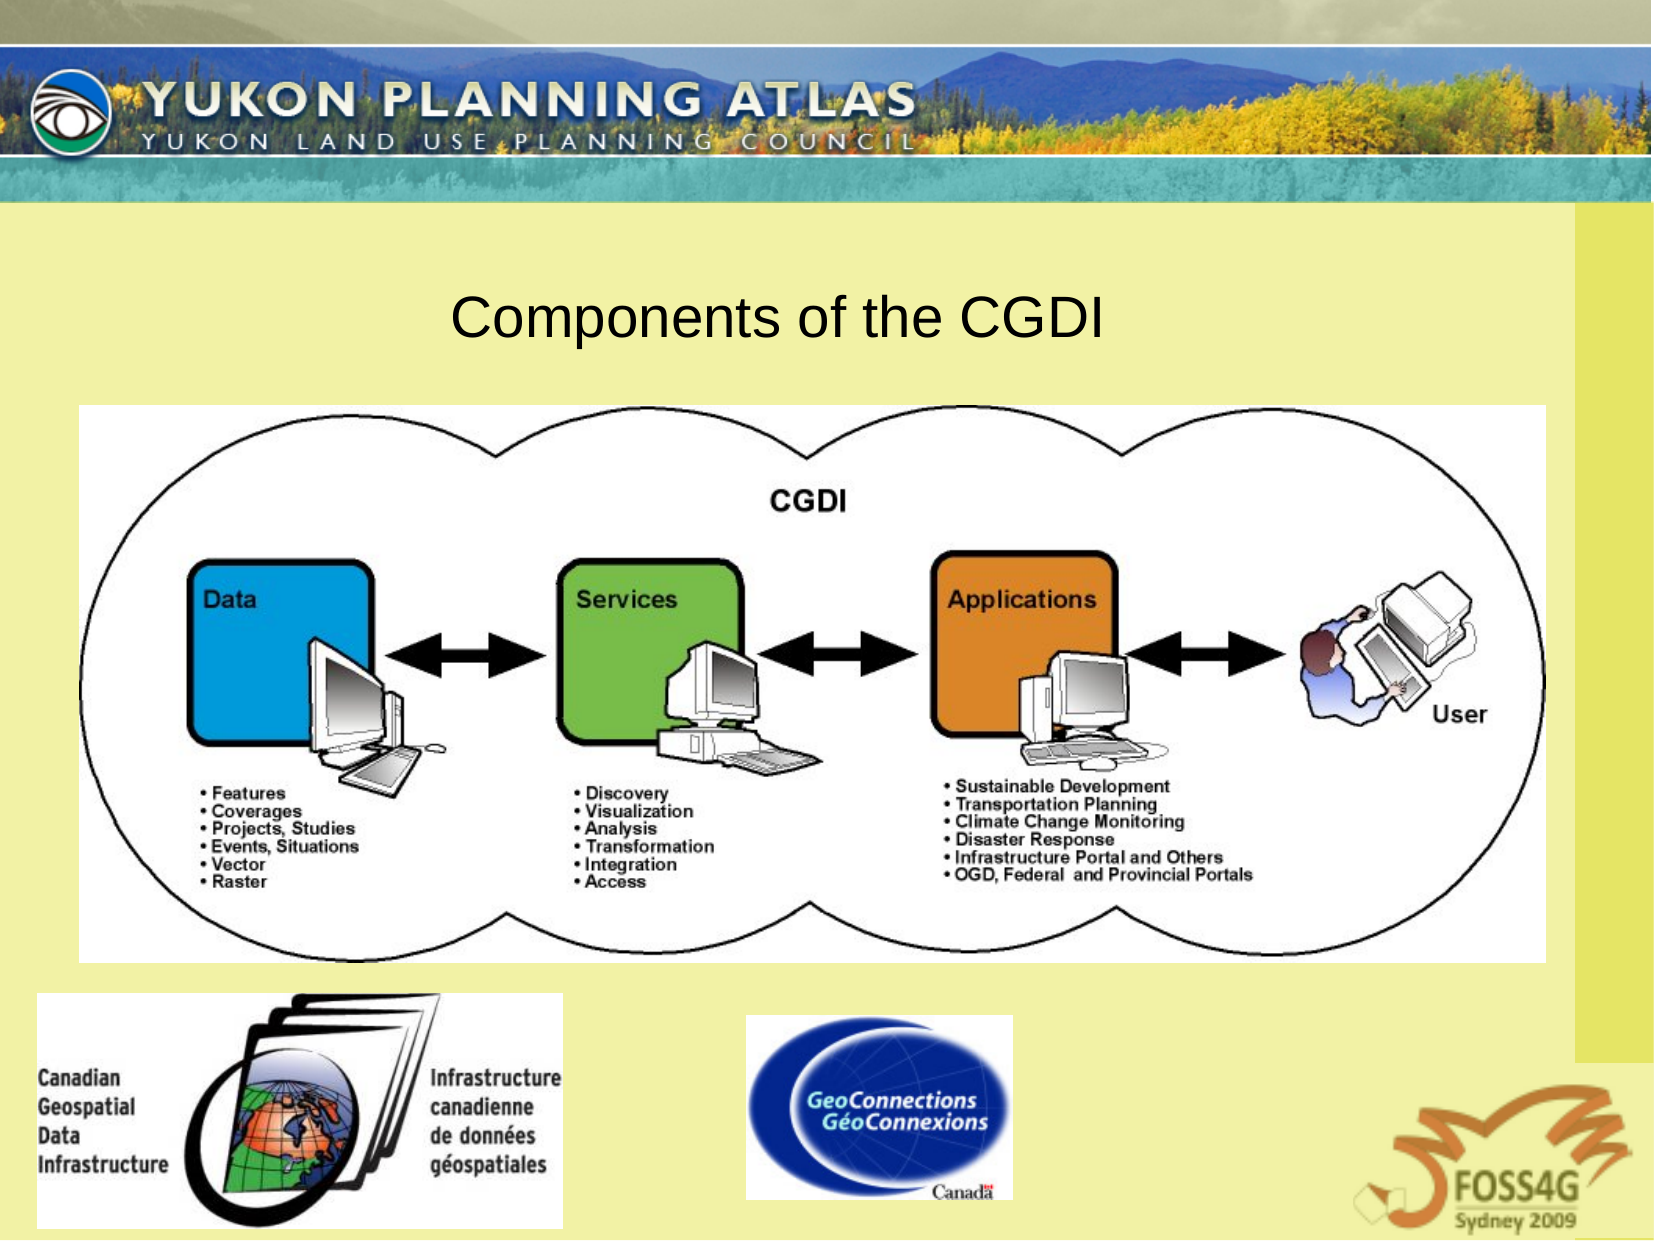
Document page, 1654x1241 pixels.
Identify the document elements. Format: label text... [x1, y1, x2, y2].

picture [746, 1015, 1013, 1201]
picture [37, 993, 563, 1229]
text_box Components of the CGDI [436, 277, 1218, 358]
picture [0, 0, 1651, 201]
picture [79, 405, 1546, 963]
